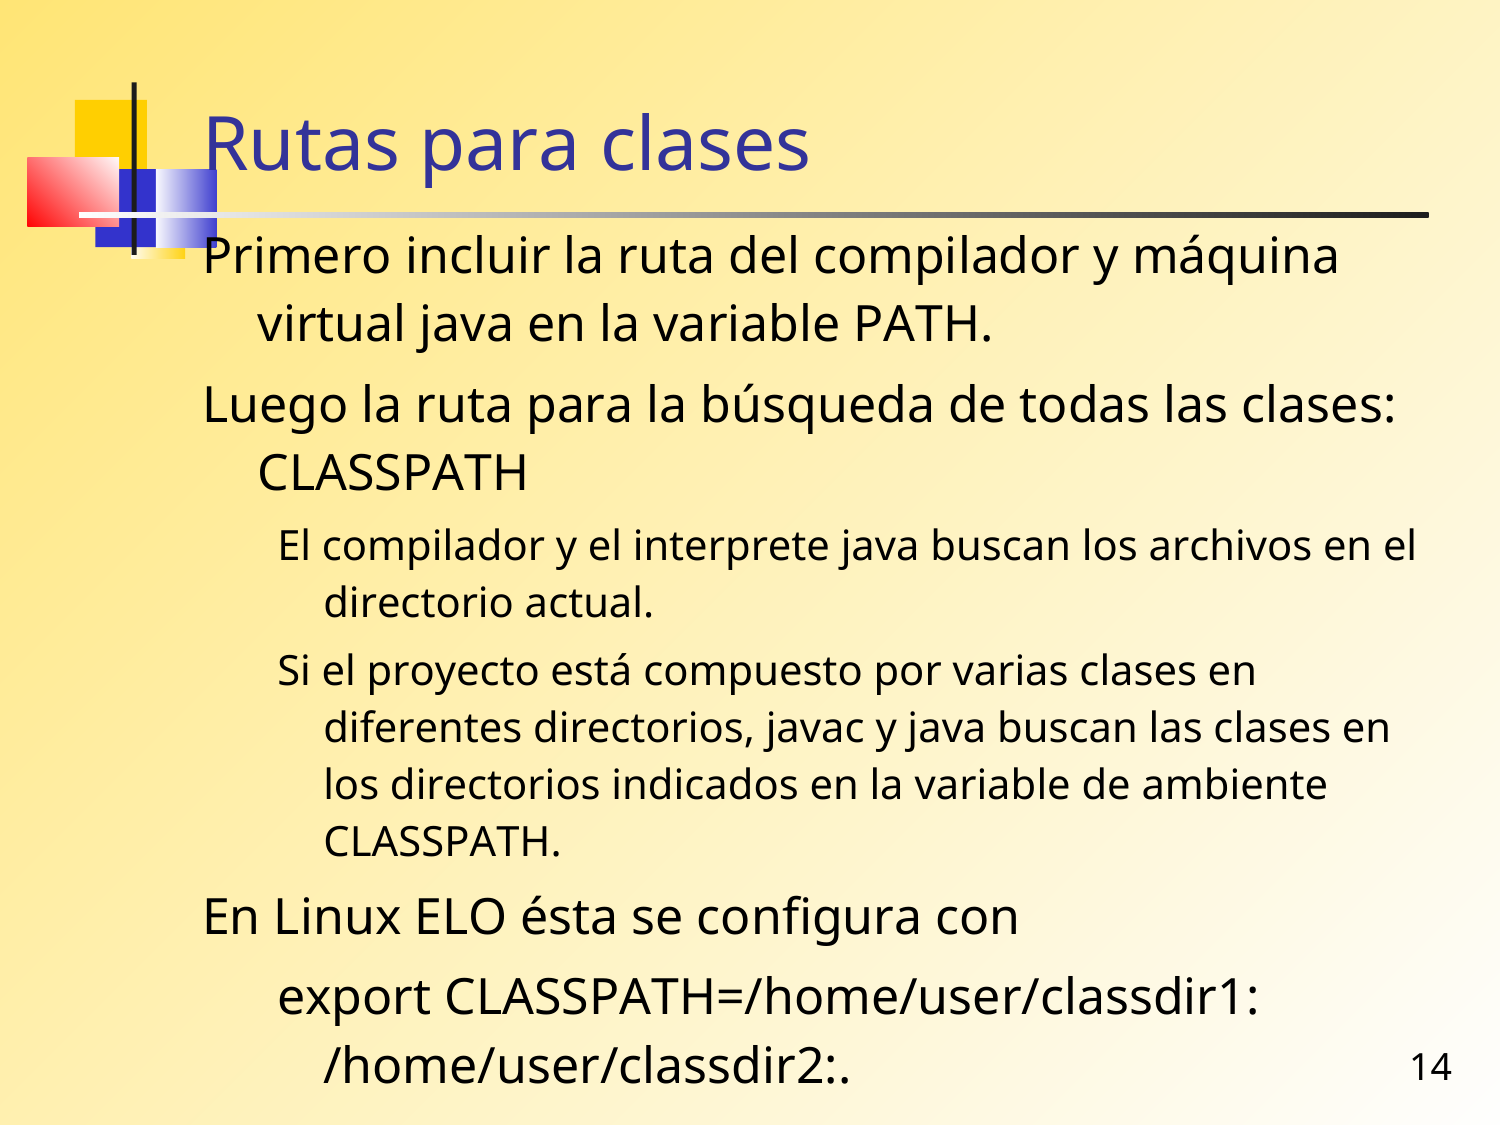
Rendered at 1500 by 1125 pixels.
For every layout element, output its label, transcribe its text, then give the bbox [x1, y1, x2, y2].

title Rutas para clases [187, 37, 1466, 201]
list Primero incluir la ruta del compilador y máquina virtual java en la variable PATH. Luego la ruta para la búsqueda de todas las clases: CLASSPATH El compilador y el interprete java buscan los archivos en el directorio actual. Si el proyecto está compuesto por varias clases en diferentes directorios, javac y java buscan las clases en los directorios indicados en la variable de ambiente CLASSPATH. En Linux ELO ésta se configura con export CLASSPATH=/home/user/classdir1: /home/user/classdir2:. El Windows también se debe fijar la variable de ambiente. [187, 212, 1463, 1093]
